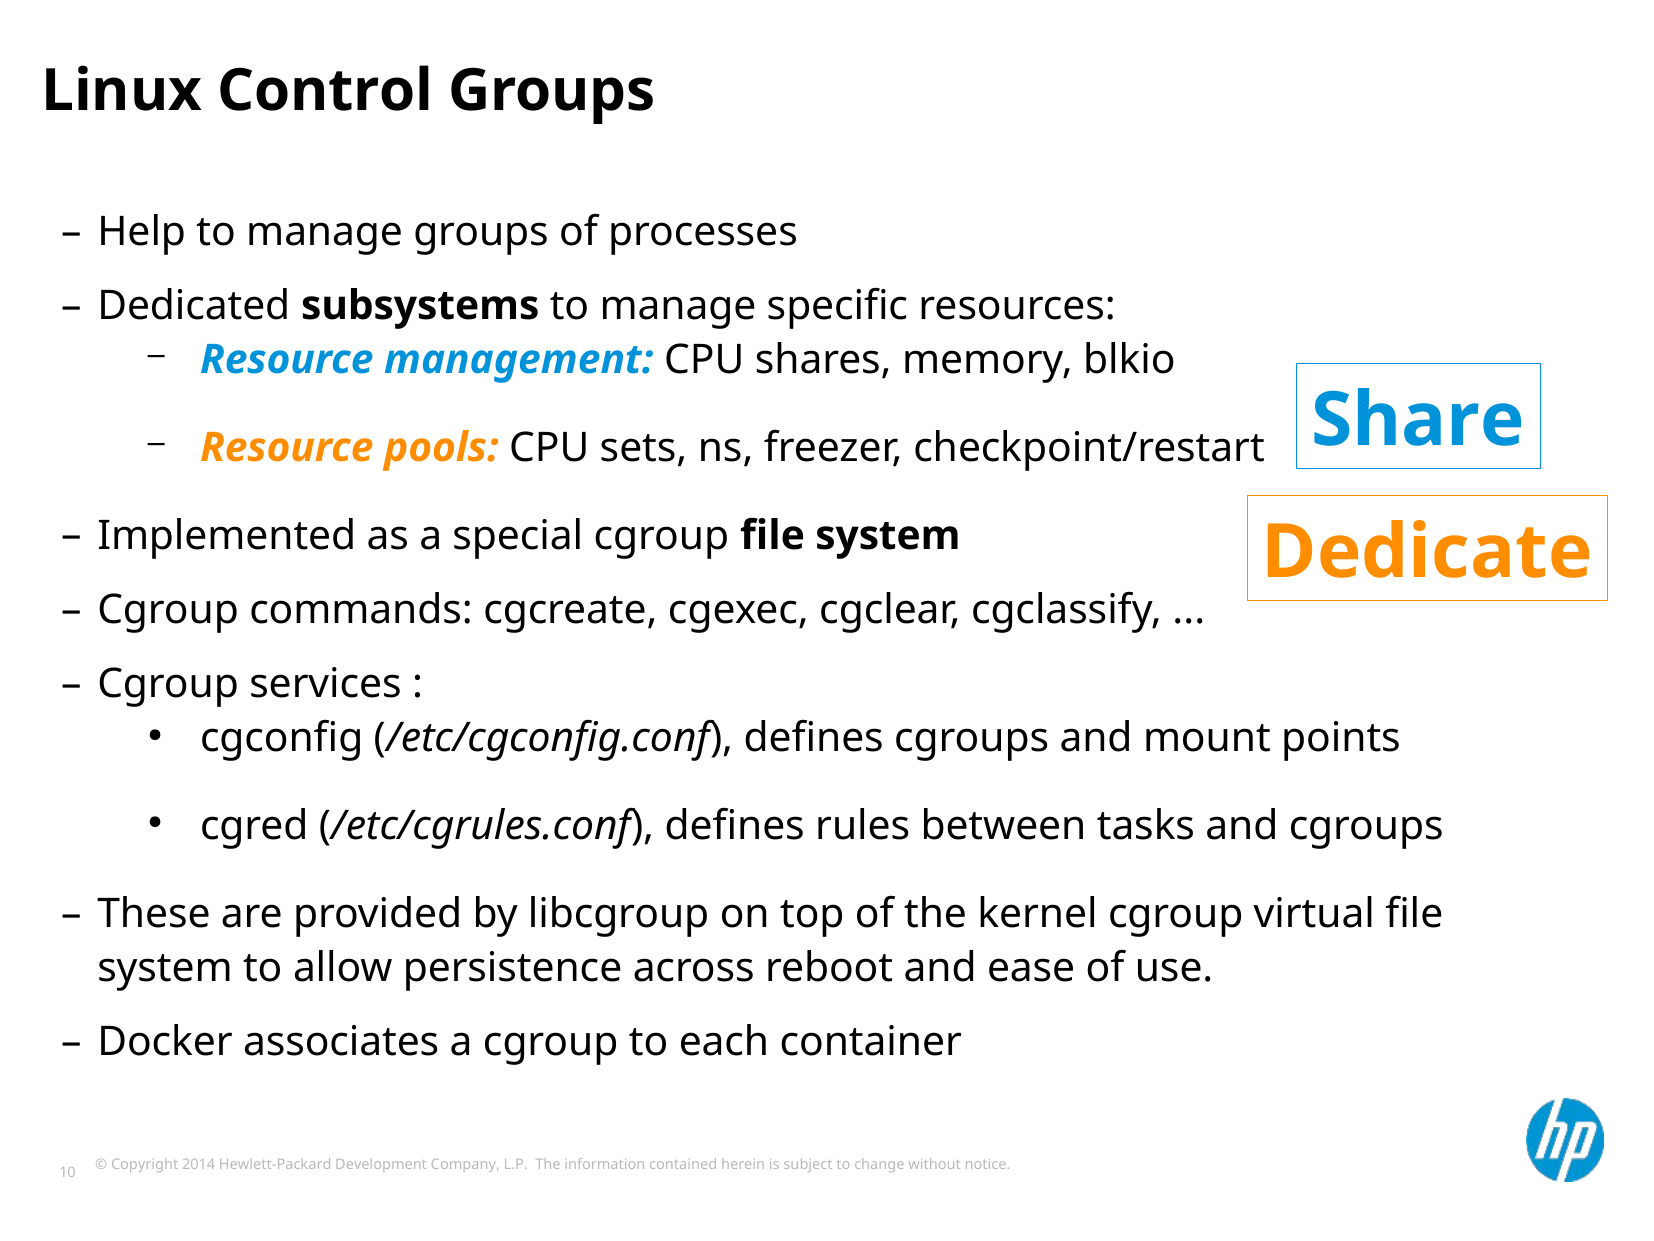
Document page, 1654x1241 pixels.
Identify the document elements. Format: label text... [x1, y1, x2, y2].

text_box Dedicate [1247, 495, 1608, 601]
title Linux Control Groups [41, 8, 955, 171]
text_box Share [1296, 363, 1540, 468]
list Help to manage groups of processes Dedicated subsystems to manage specific resources: Resource management: CPU shares, memory, blkio Resource pools: CPU sets, ns, freezer, checkpoint/restart Implemented as a special cgroup file system Cgroup commands: cgcreate, cgexec, cgclear, cgclassify, ... Cgroup services : cgconfig (/etc/cgconfig.conf), defines cgroups and mount points cgred (/etc/cgrules.conf), defines rules between tasks and cgroups These are provided by libcgroup on top of the kernel cgroup virtual file system to allow persistence across reboot and ease of use. Docker associates a cgroup to each container [46, 192, 1595, 1078]
picture [1573, 1148, 1604, 1182]
picture [1526, 1098, 1568, 1159]
picture [1568, 1098, 1604, 1132]
picture [1526, 1122, 1597, 1182]
